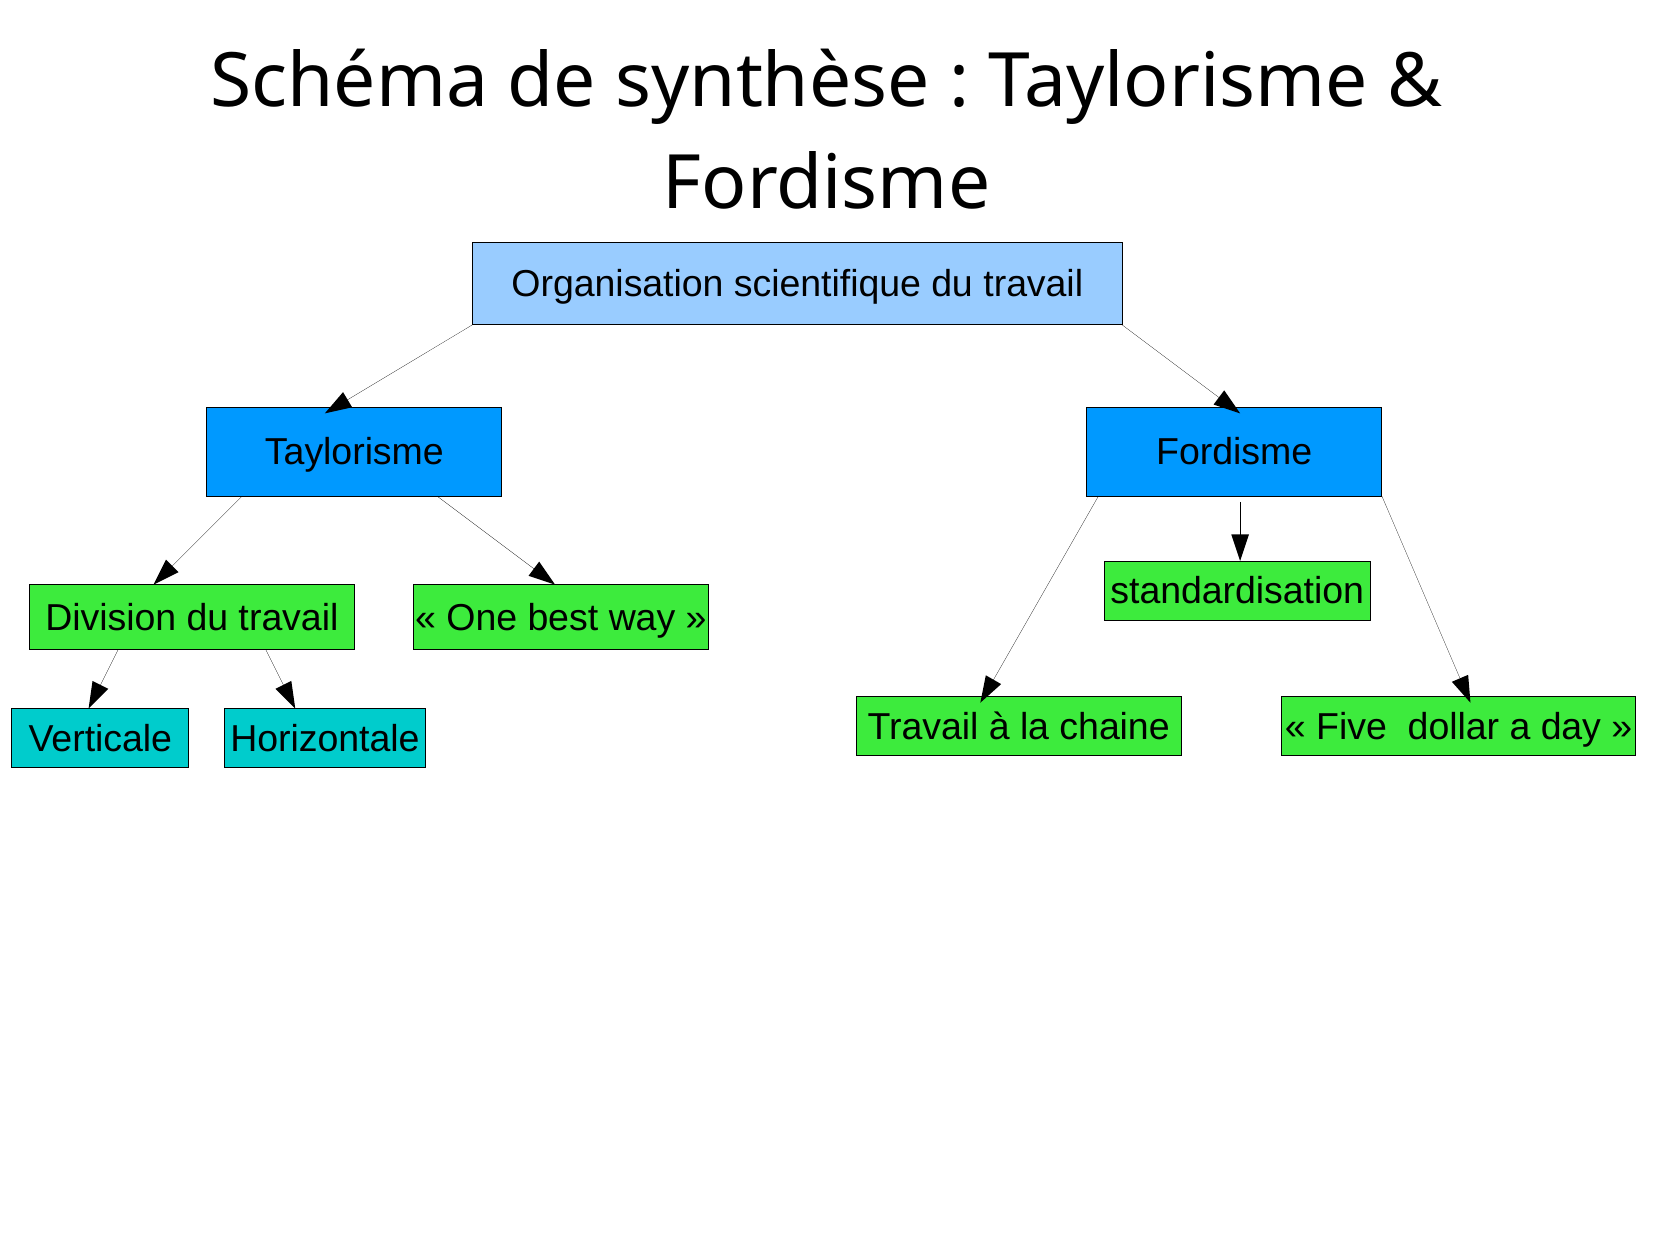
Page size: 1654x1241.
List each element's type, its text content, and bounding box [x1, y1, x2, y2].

text_box Verticale [11, 708, 189, 768]
text_box « Five dollar a day » [1281, 696, 1636, 756]
text_box Travail à la chaine [856, 696, 1182, 756]
text_box Fordisme [1086, 407, 1382, 497]
text_box standardisation [1104, 561, 1371, 621]
text_box Horizontale [224, 708, 426, 768]
text_box Taylorisme [206, 407, 502, 497]
text_box « One best way » [413, 584, 709, 650]
title Schéma de synthèse : Taylorisme & Fordisme [82, 49, 1571, 207]
text_box Organisation scientifique du travail [472, 242, 1123, 325]
text_box Division du travail [29, 584, 355, 650]
